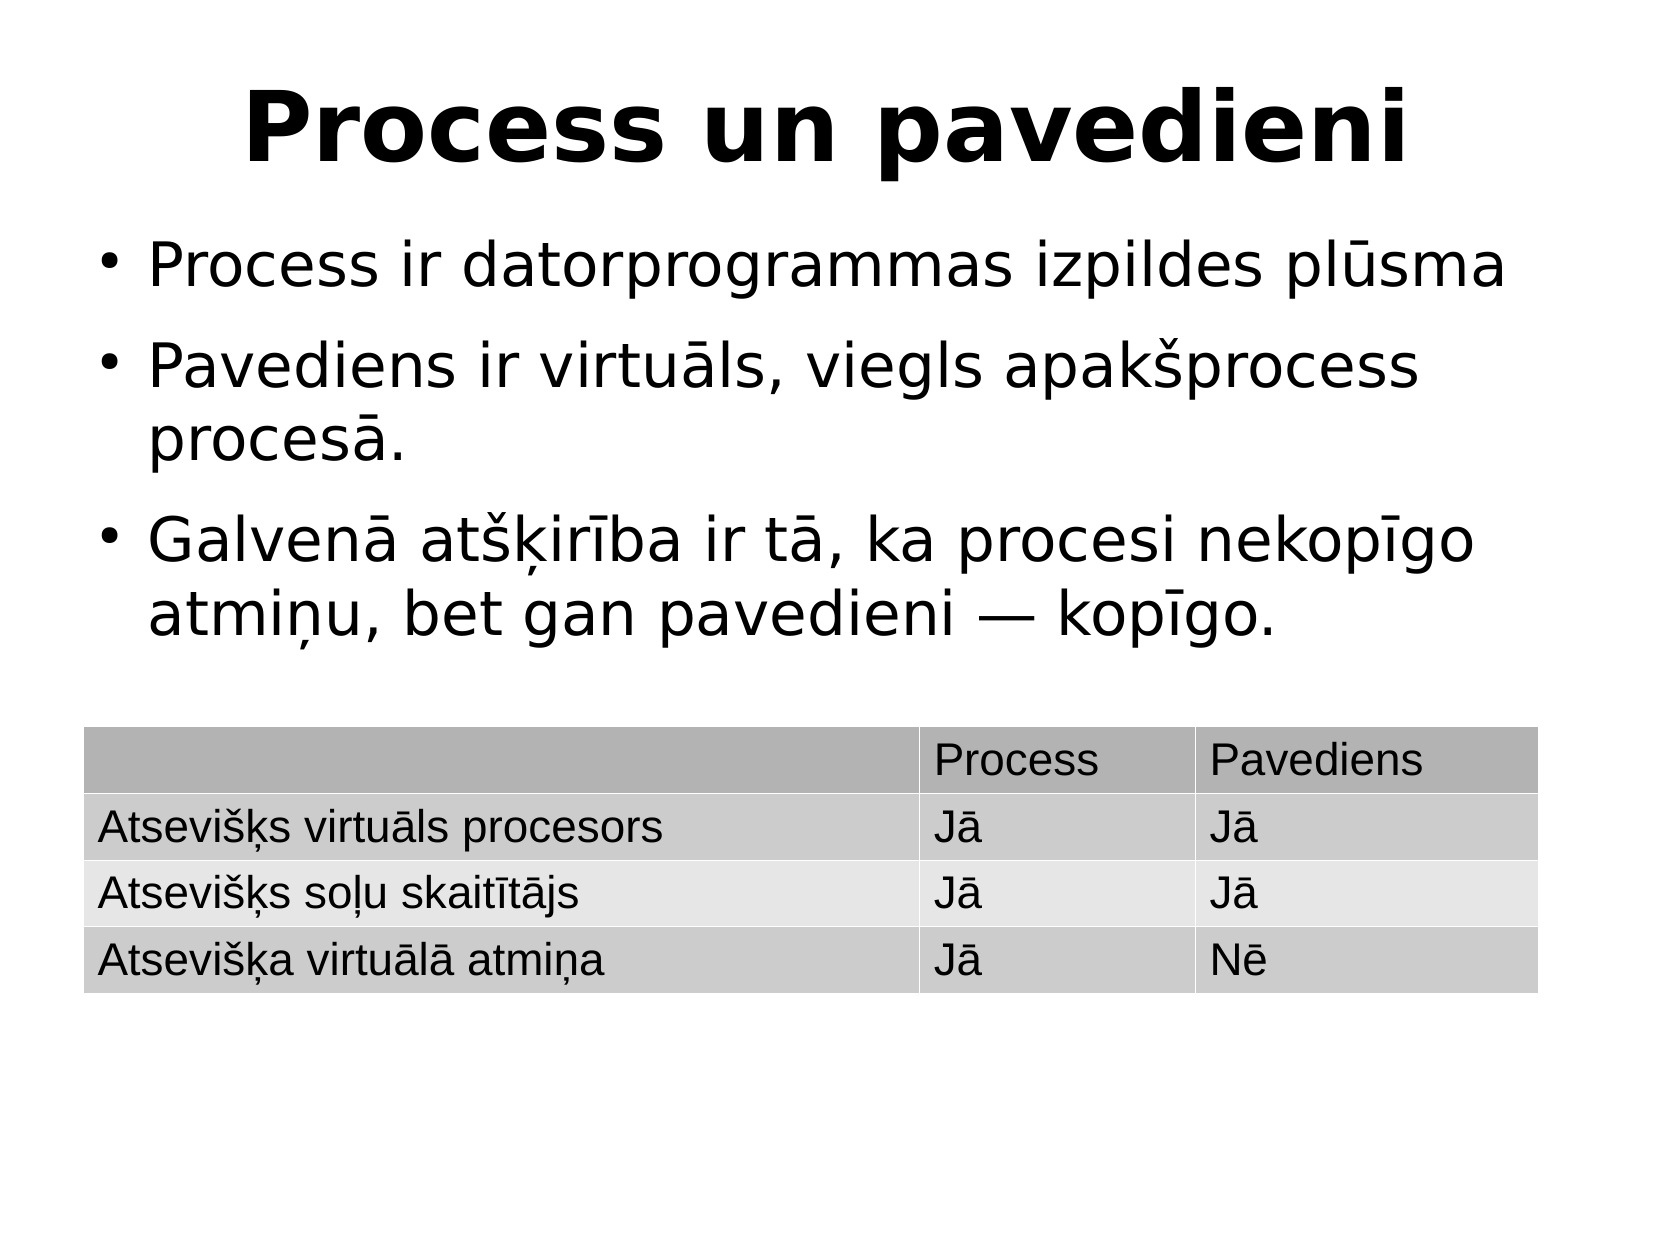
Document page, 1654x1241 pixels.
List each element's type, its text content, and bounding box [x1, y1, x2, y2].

table_cell Atsevišķs soļu skaitītājs [84, 861, 919, 926]
title Process un pavedieni [82, 49, 1571, 196]
table_header Pavediens [1196, 727, 1538, 793]
table_cell Jā [920, 794, 1195, 860]
table_cell Atsevišķa virtuālā atmiņa [84, 927, 919, 993]
list Process ir datorprogrammas izpildes plūsma Pavediens ir virtuāls, viegls apakšprocess procesā. Galvenā atšķirība ir tā, ka procesi nekopīgo atmiņu, bet gan pavedieni — kopīgo. [82, 225, 1538, 683]
table_cell Nē [1196, 927, 1538, 993]
table_cell Jā [1196, 861, 1538, 926]
table_header Process [920, 727, 1195, 793]
table_header [84, 727, 919, 793]
table_cell Jā [920, 861, 1195, 926]
table_cell Jā [920, 927, 1195, 993]
table_cell Atsevišķs virtuāls procesors [84, 794, 919, 860]
table_cell Jā [1196, 794, 1538, 860]
